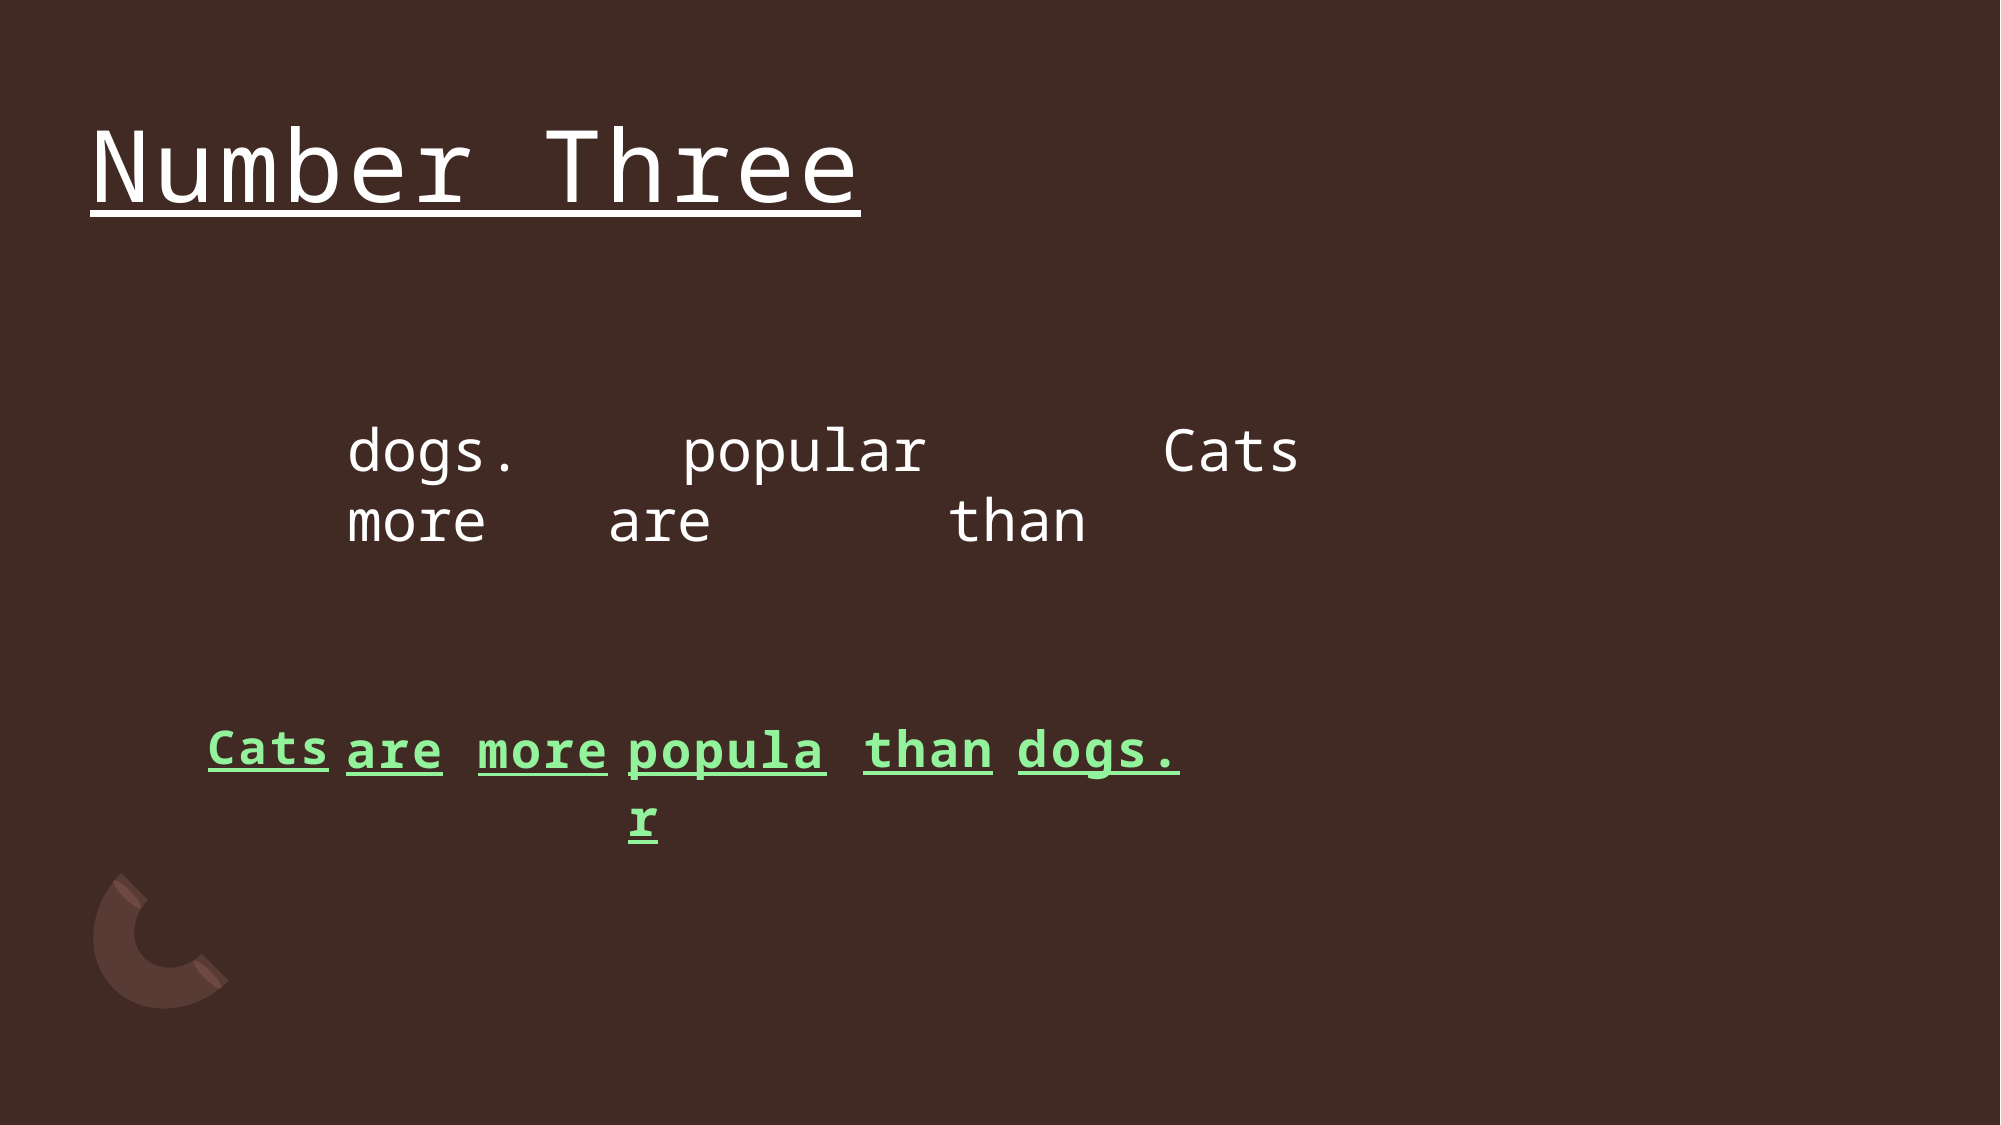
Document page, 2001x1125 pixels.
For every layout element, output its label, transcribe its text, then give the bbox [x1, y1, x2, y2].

text_box more [460, 692, 631, 790]
list Cats [189, 692, 377, 790]
title Number Three [90, 90, 1910, 309]
text_box than [845, 690, 999, 788]
text_box dogs. [999, 690, 1347, 788]
text_box are [328, 691, 479, 789]
text_box popular [610, 691, 857, 789]
text_box dogs. popular Cats more are than [332, 406, 1668, 563]
